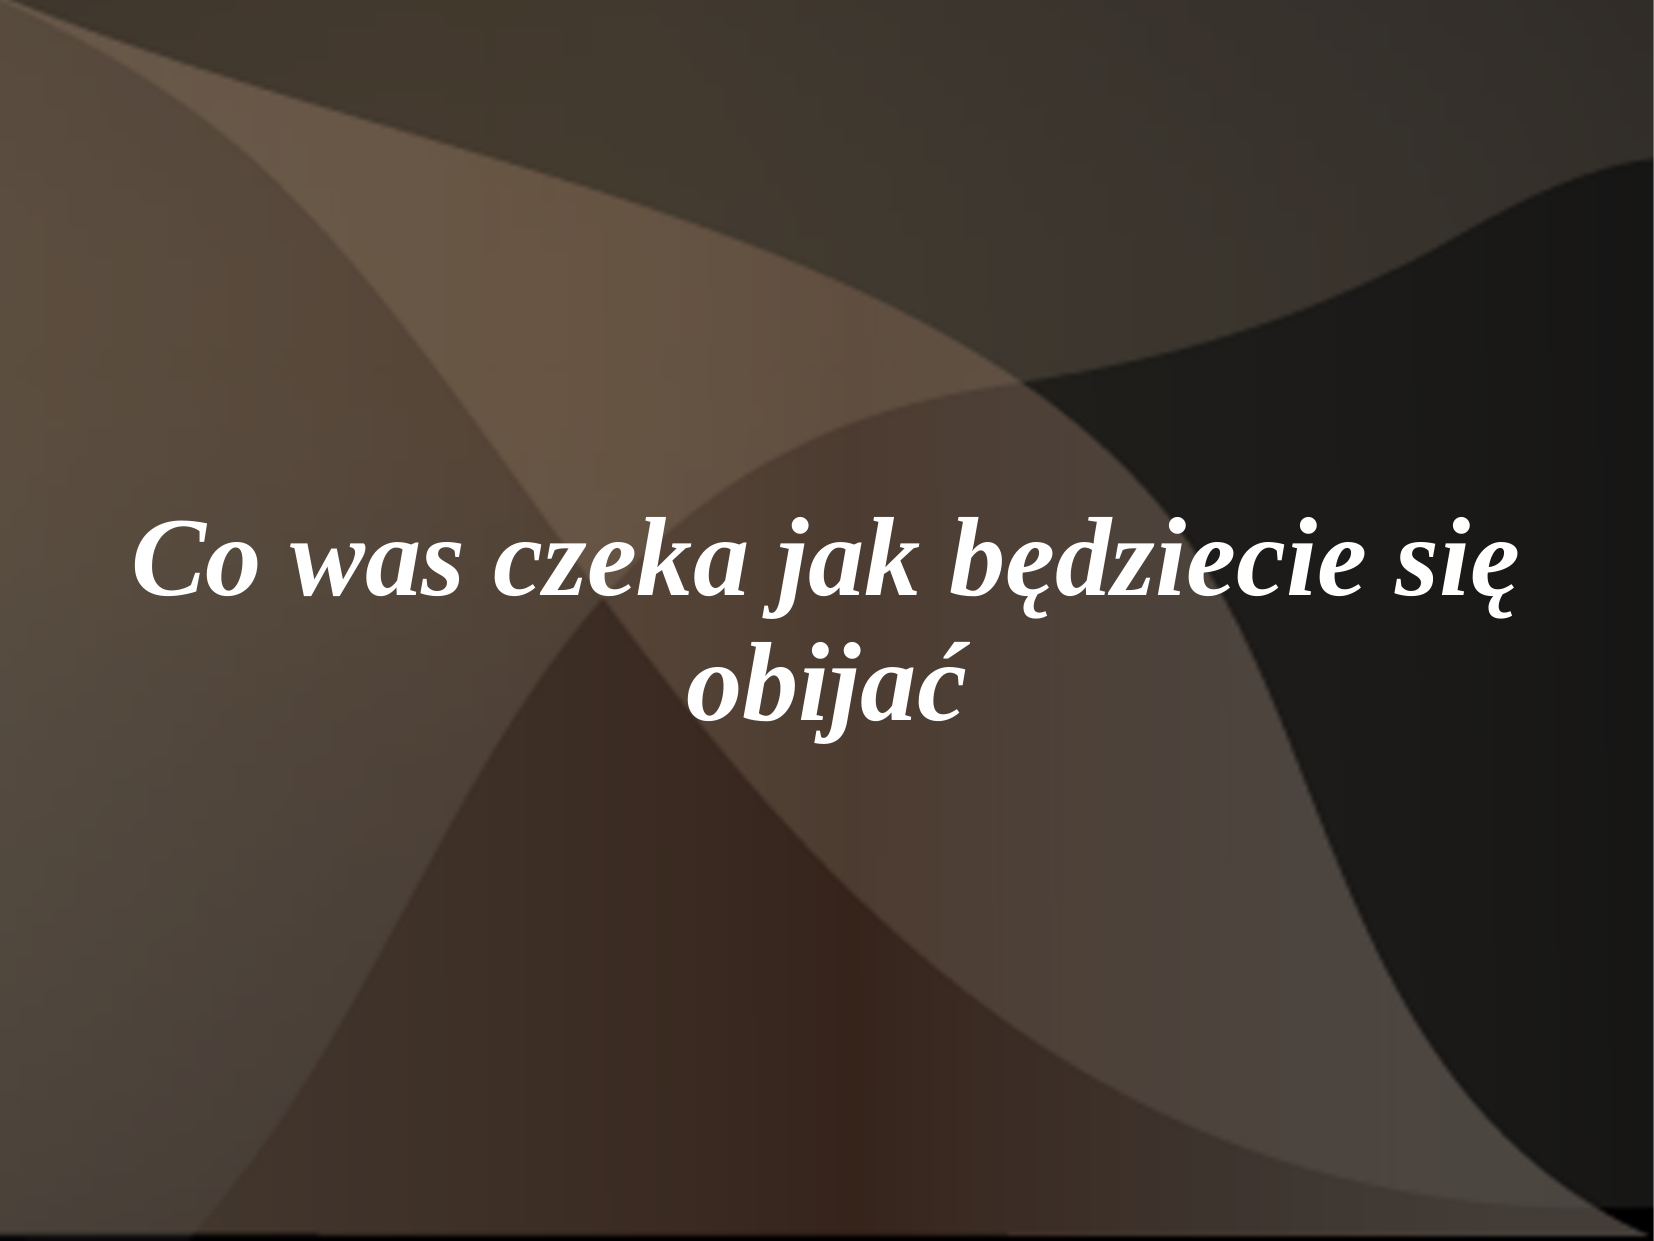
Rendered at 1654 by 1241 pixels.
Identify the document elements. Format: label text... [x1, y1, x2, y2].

picture [0, 0, 1654, 1241]
title Co was czeka jak będziecie się obijać [82, 495, 1571, 745]
